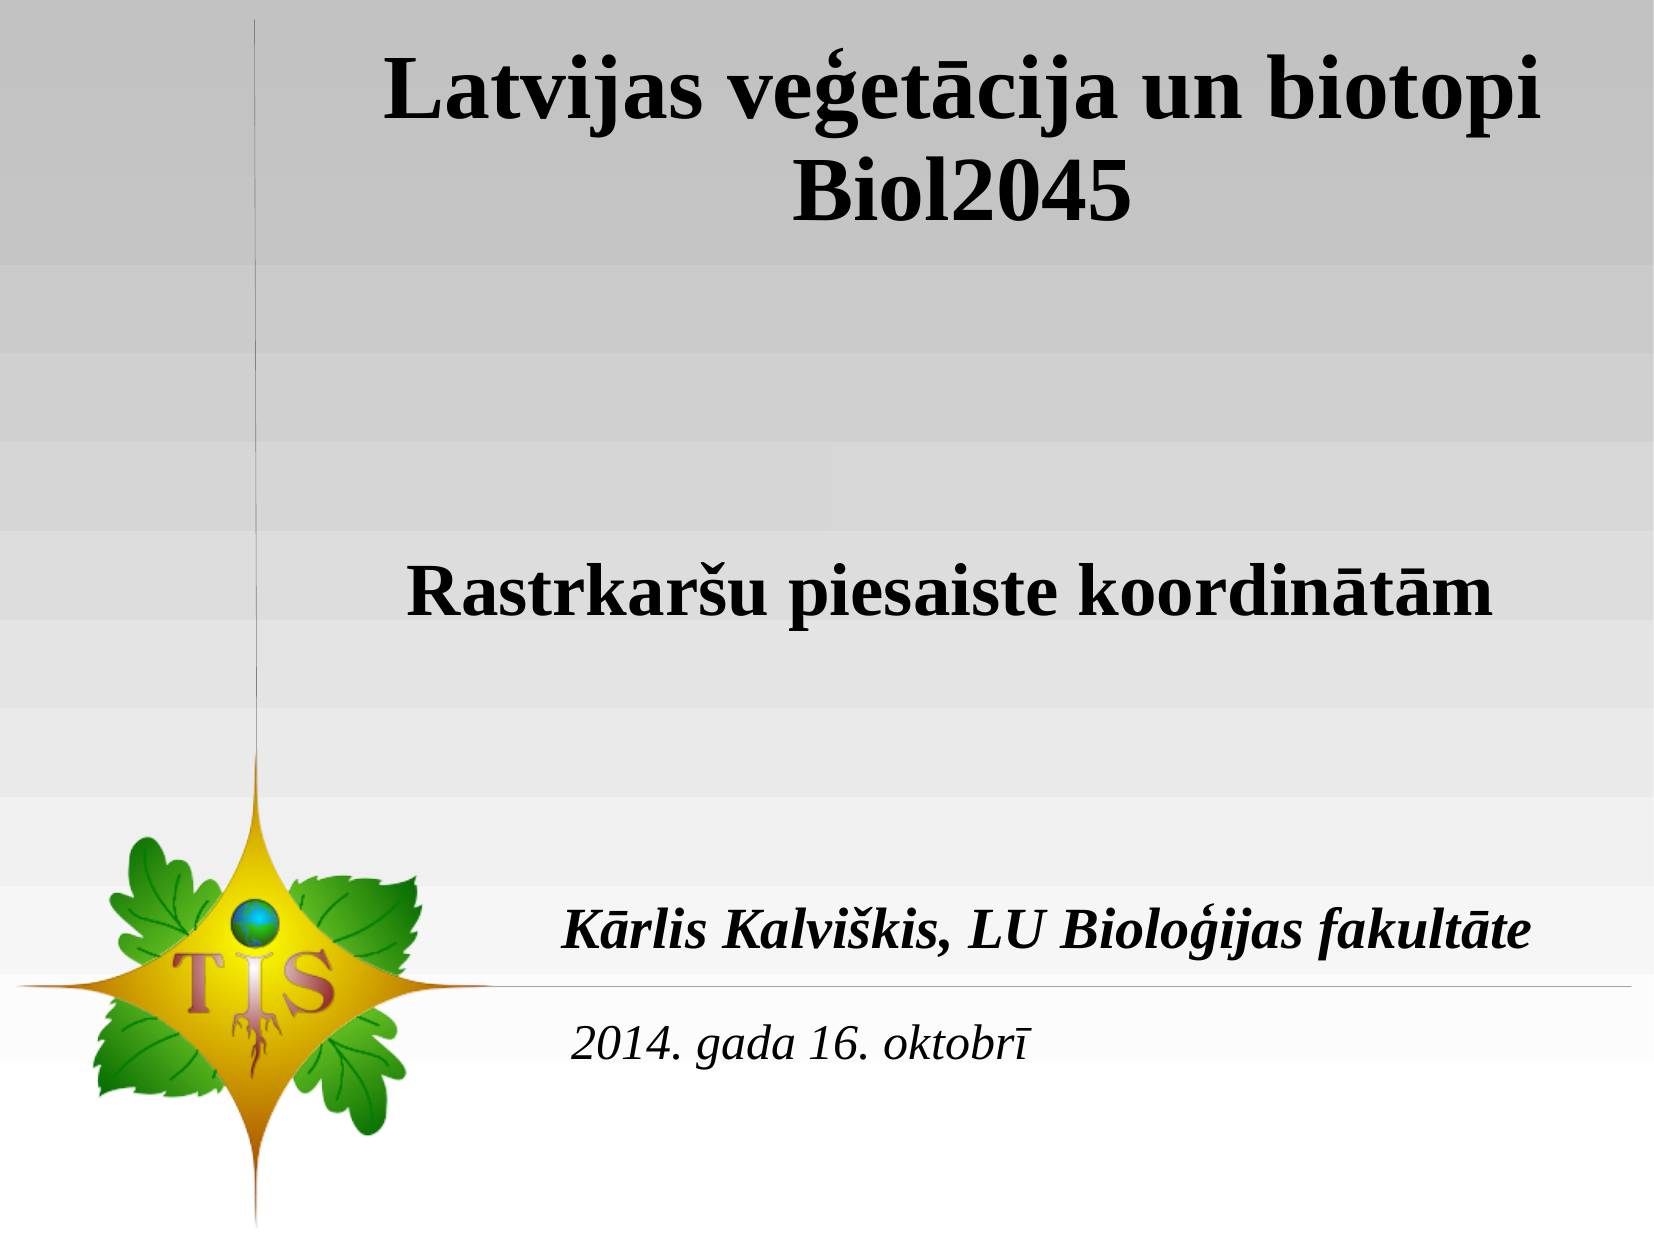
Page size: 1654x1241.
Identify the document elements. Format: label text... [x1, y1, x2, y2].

text_box 2014. gada 16. oktobrī [556, 1007, 1060, 1078]
picture [0, 0, 1654, 1241]
title Rastrkaršu piesaiste koordinātām [295, 324, 1607, 857]
